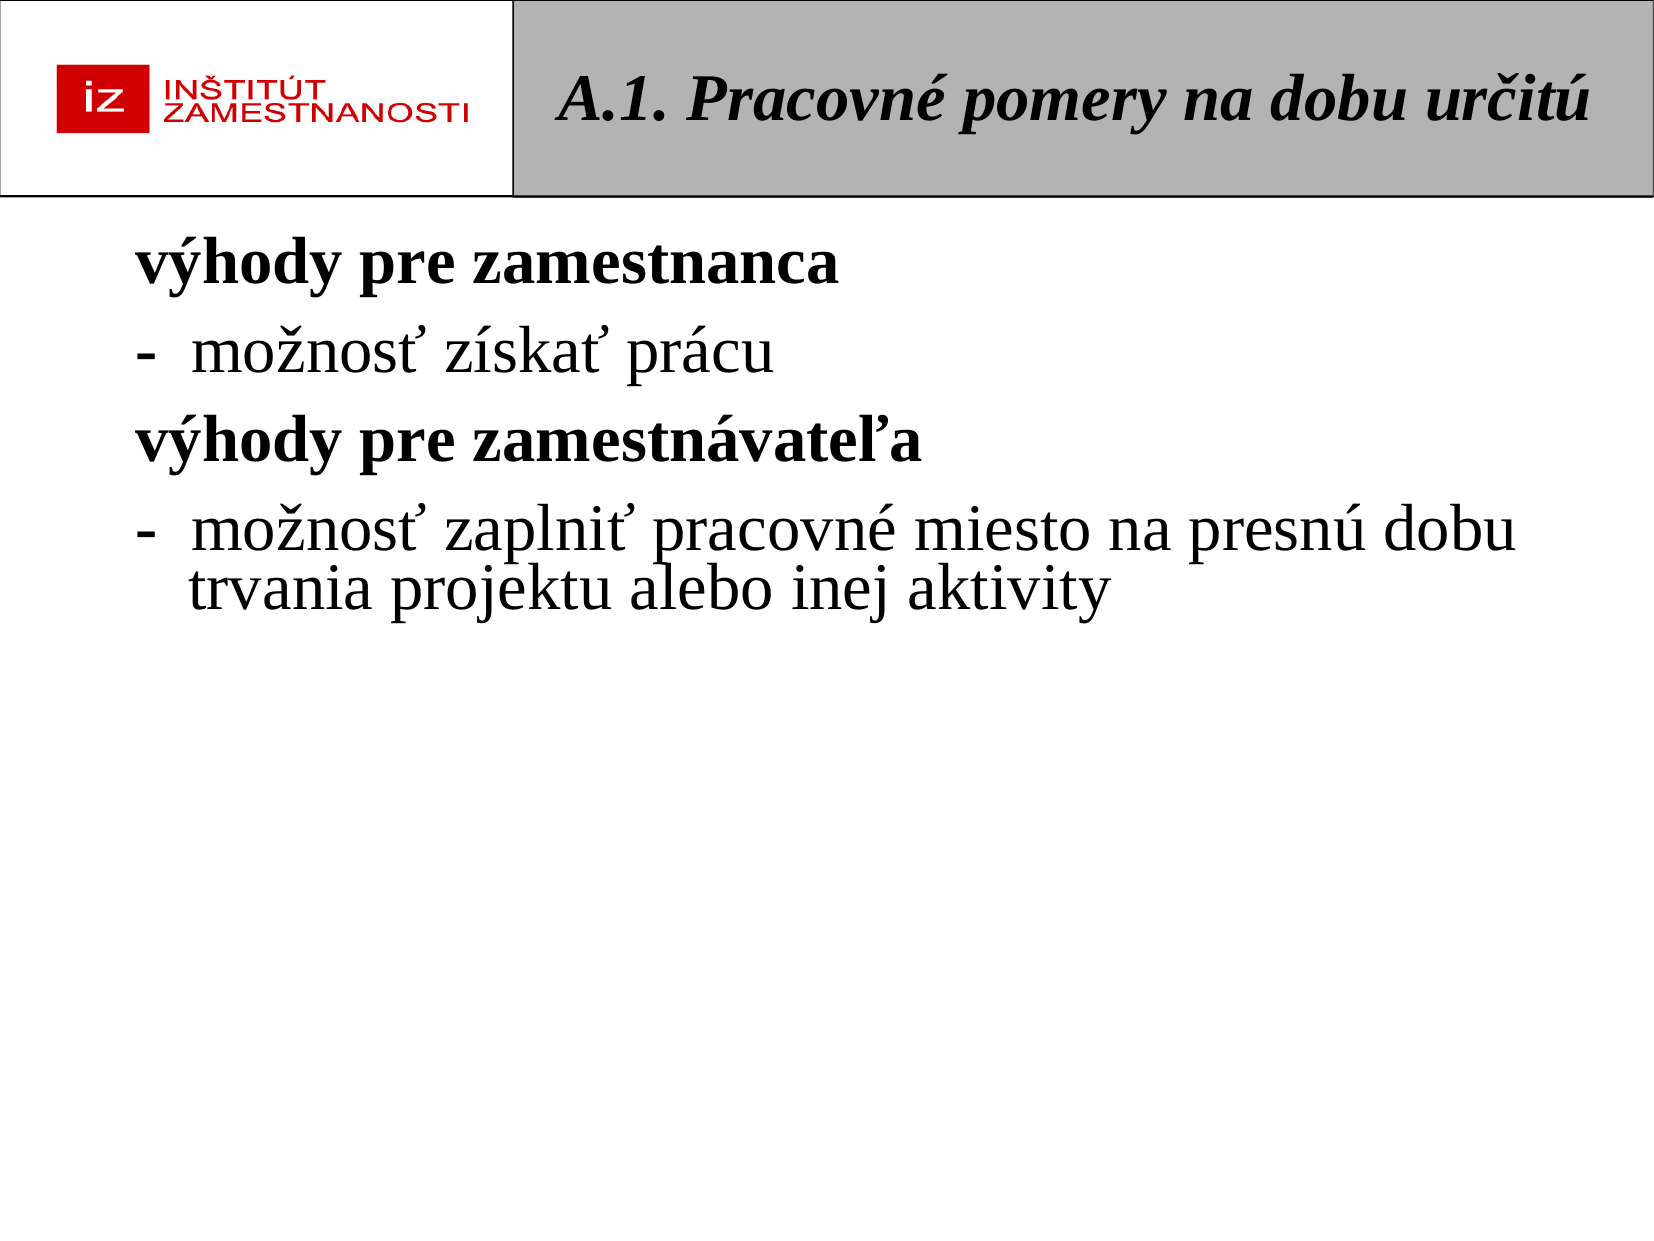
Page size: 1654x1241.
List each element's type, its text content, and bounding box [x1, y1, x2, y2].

picture [5, 5, 513, 190]
text_box [0, 0, 1654, 197]
text_box A.1. Pracovné pomery na dobu určitú [541, 73, 1625, 148]
list výhody pre zamestnanca - možnosť získať prácu výhody pre zamestnávateľa - možnosť zaplniť pracovné miesto na presnú dobu trvania projektu alebo inej aktivity [118, 236, 1595, 1018]
